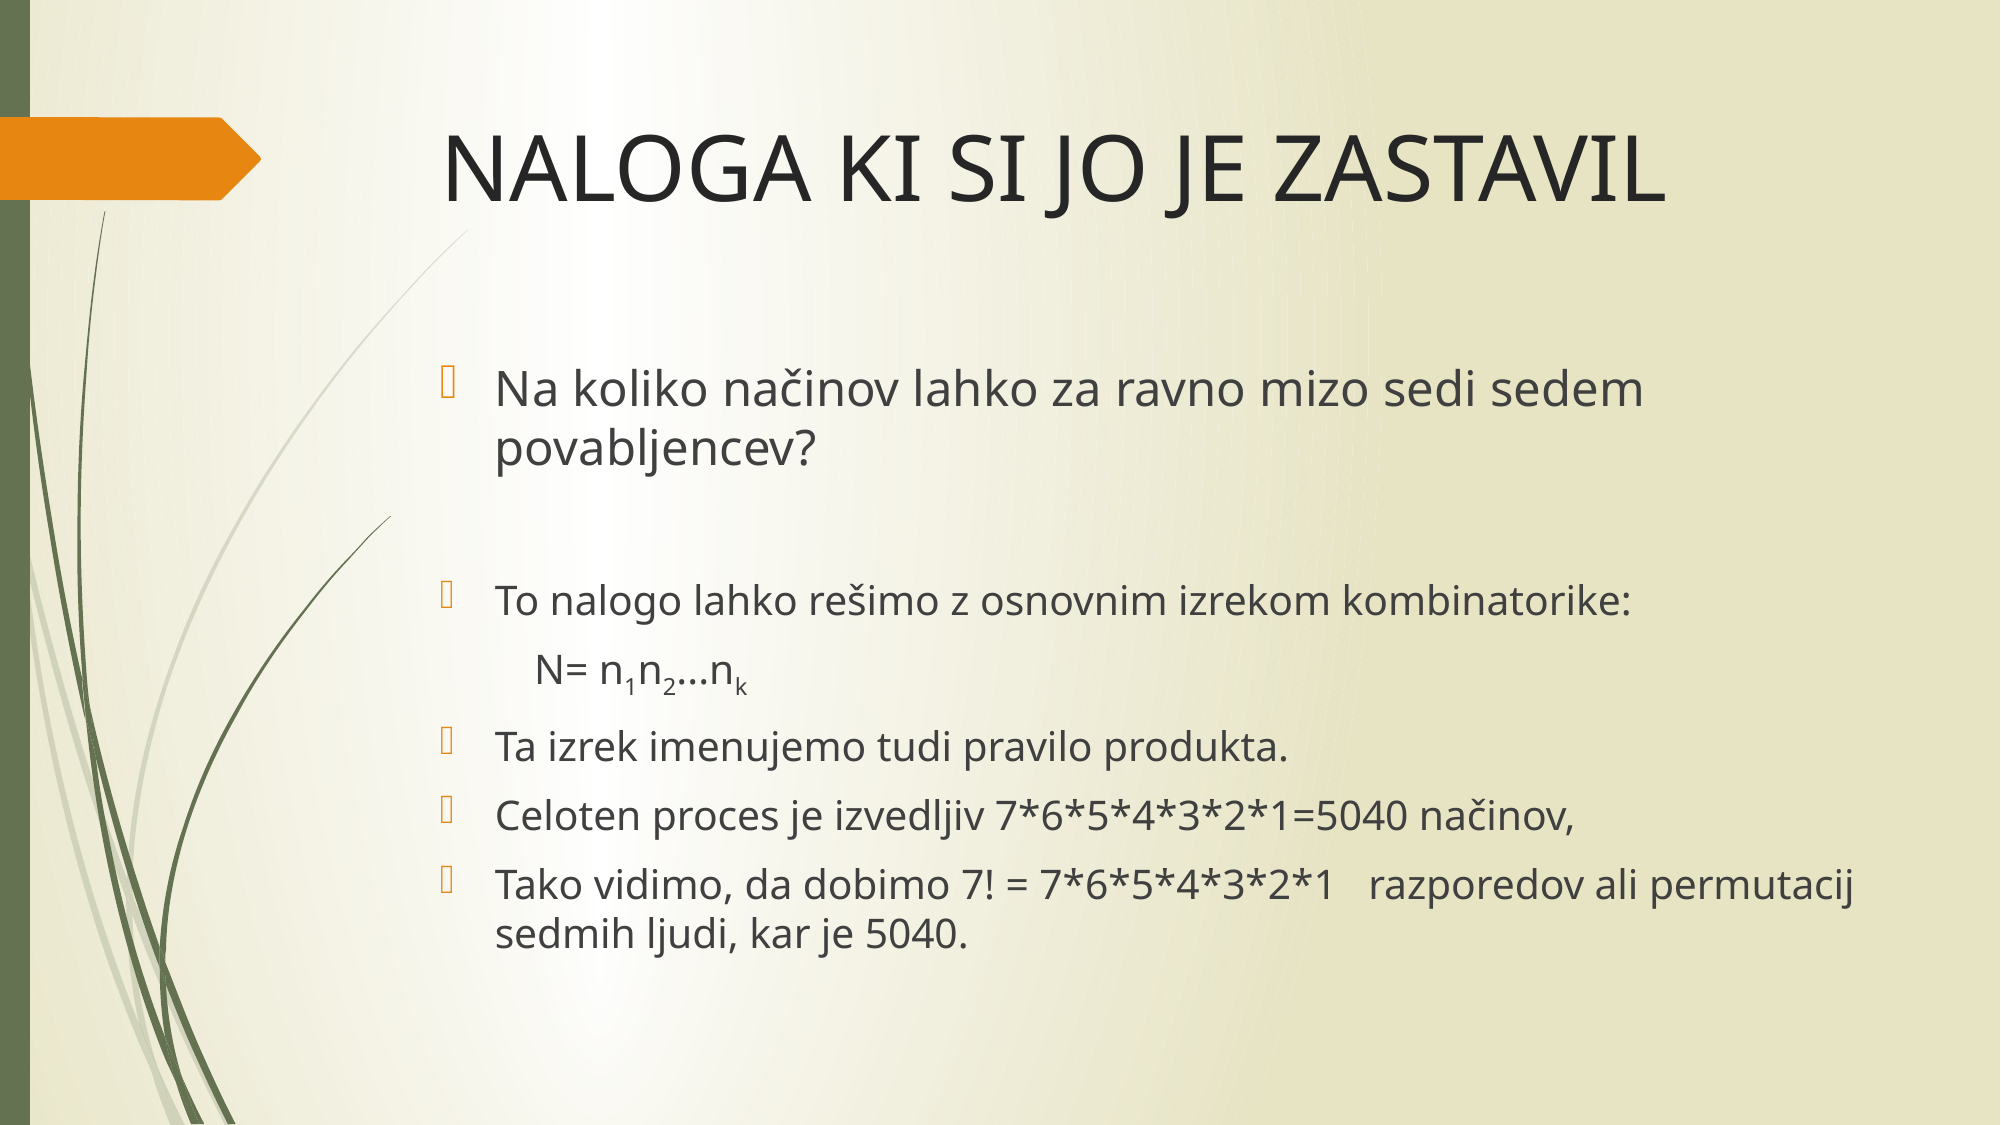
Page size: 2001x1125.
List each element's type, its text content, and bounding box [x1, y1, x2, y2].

list Na koliko načinov lahko za ravno mizo sedi sedem povabljencev? To nalogo lahko rešimo z osnovnim izrekom kombinatorike: N= n1n2...nk Ta izrek imenujemo tudi pravilo produkta. Celoten proces je izvedljiv 7*6*5*4*3*2*1=5040 načinov, Tako vidimo, da dobimo 7! = 7*6*5*4*3*2*1 razporedov ali permutacij sedmih ljudi, kar je 5040. [424, 350, 1888, 970]
title NALOGA KI SI JO JE ZASTAVIL [425, 102, 1888, 313]
